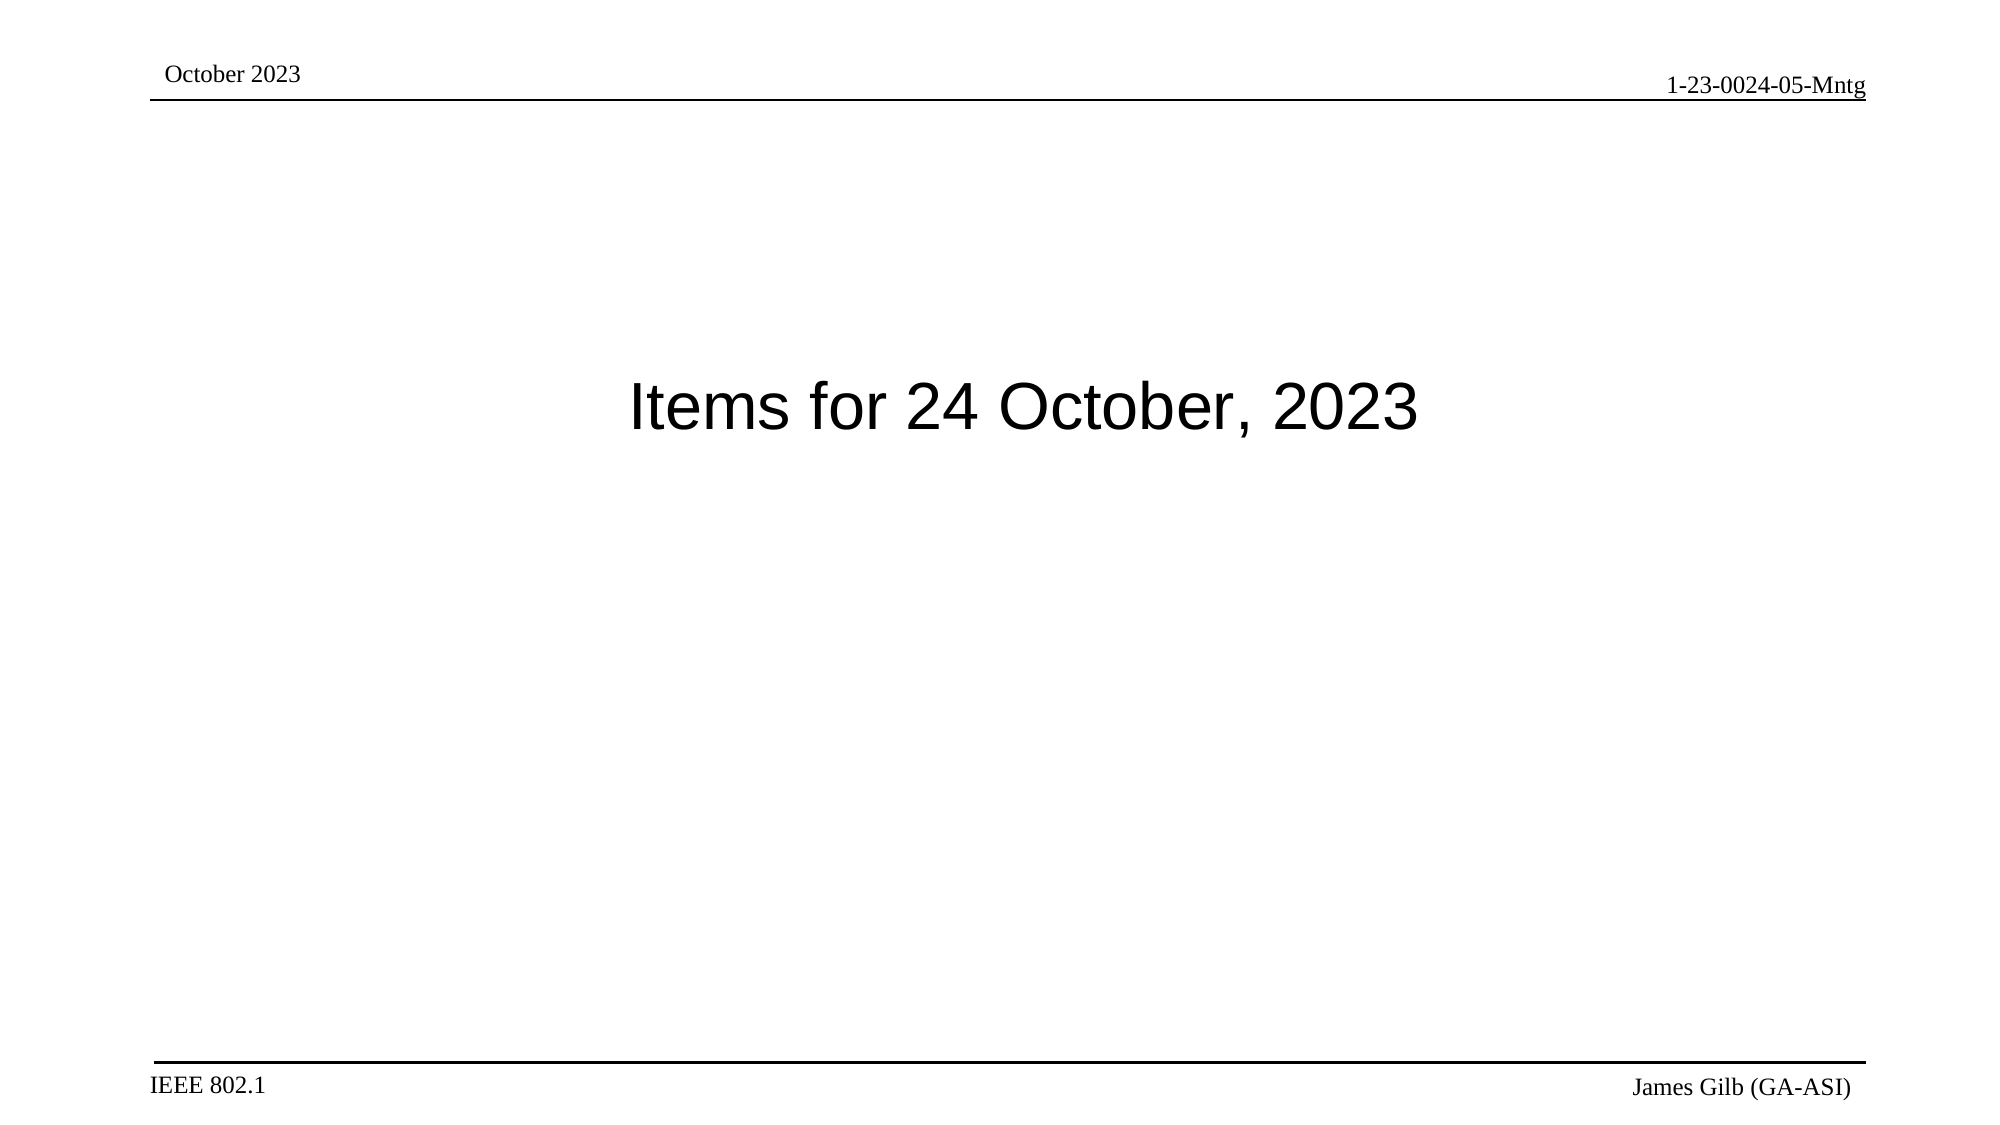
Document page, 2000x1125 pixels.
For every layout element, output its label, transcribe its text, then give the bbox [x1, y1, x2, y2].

subtitle Items for 24 October, 2023 [149, 112, 1900, 693]
